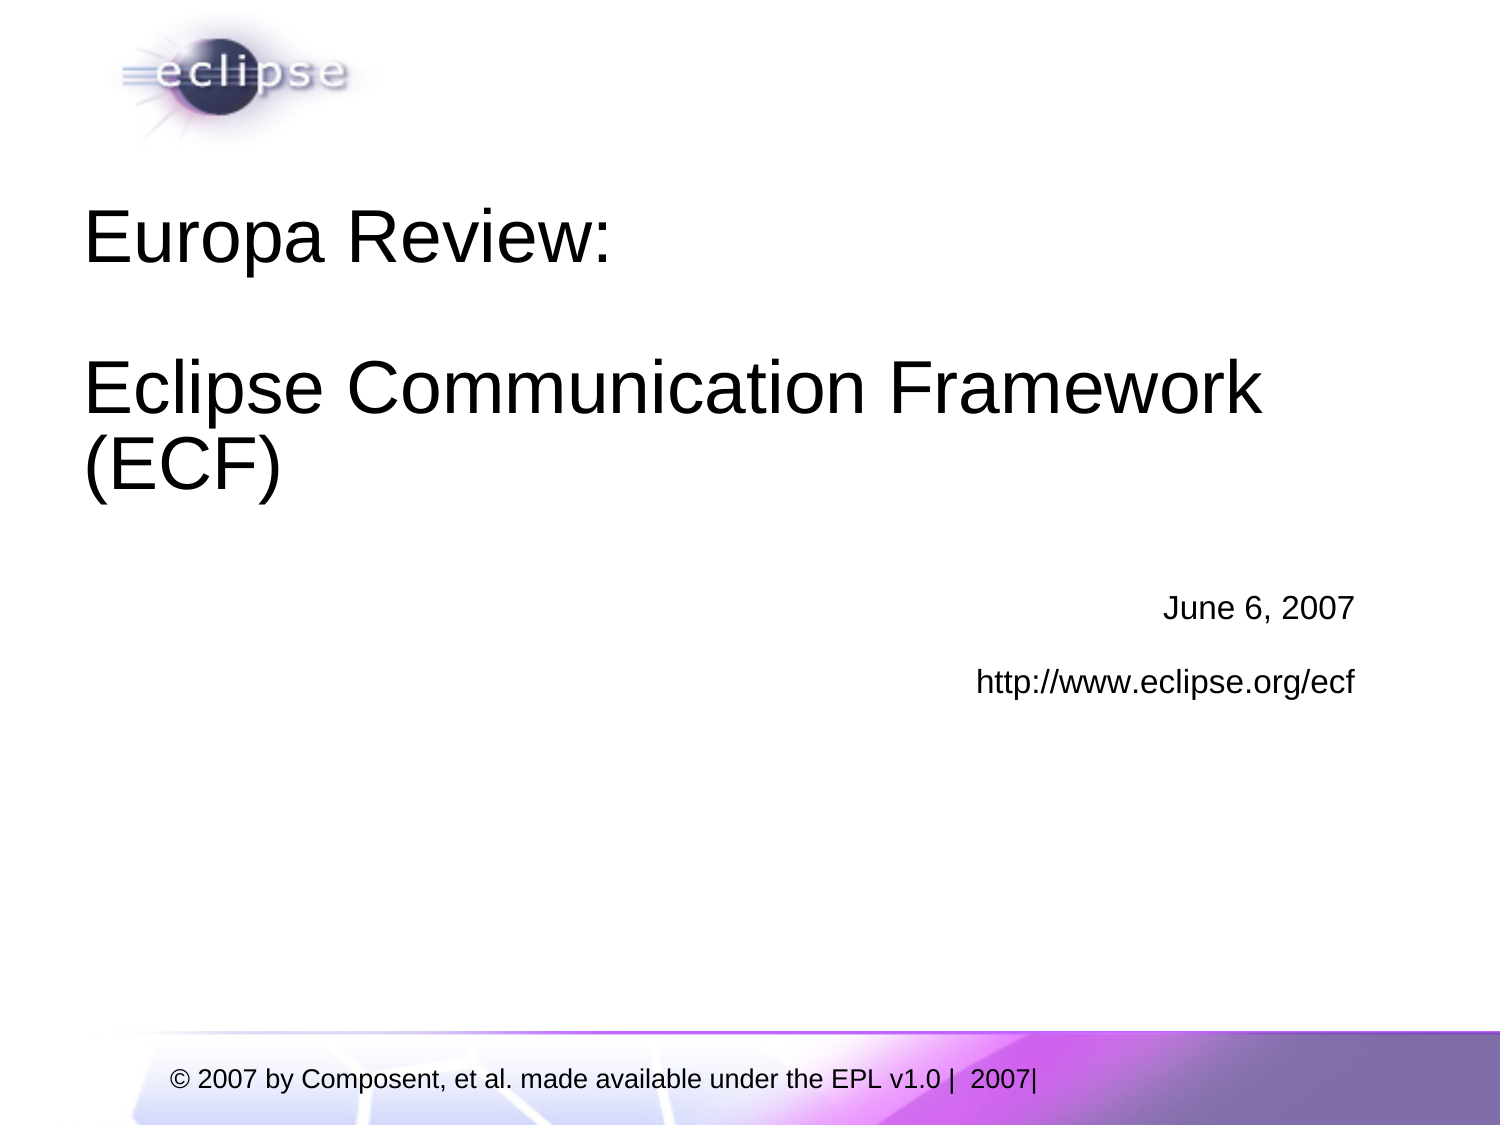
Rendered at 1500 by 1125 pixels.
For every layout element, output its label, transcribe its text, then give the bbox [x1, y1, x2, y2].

picture [87, 12, 389, 147]
subtitle June 6, 2007 http://www.eclipse.org/ecf [319, 544, 1371, 770]
title Europa Review: Eclipse Communication Framework (ECF) [68, 194, 1374, 521]
picture [0, 1031, 1500, 1125]
